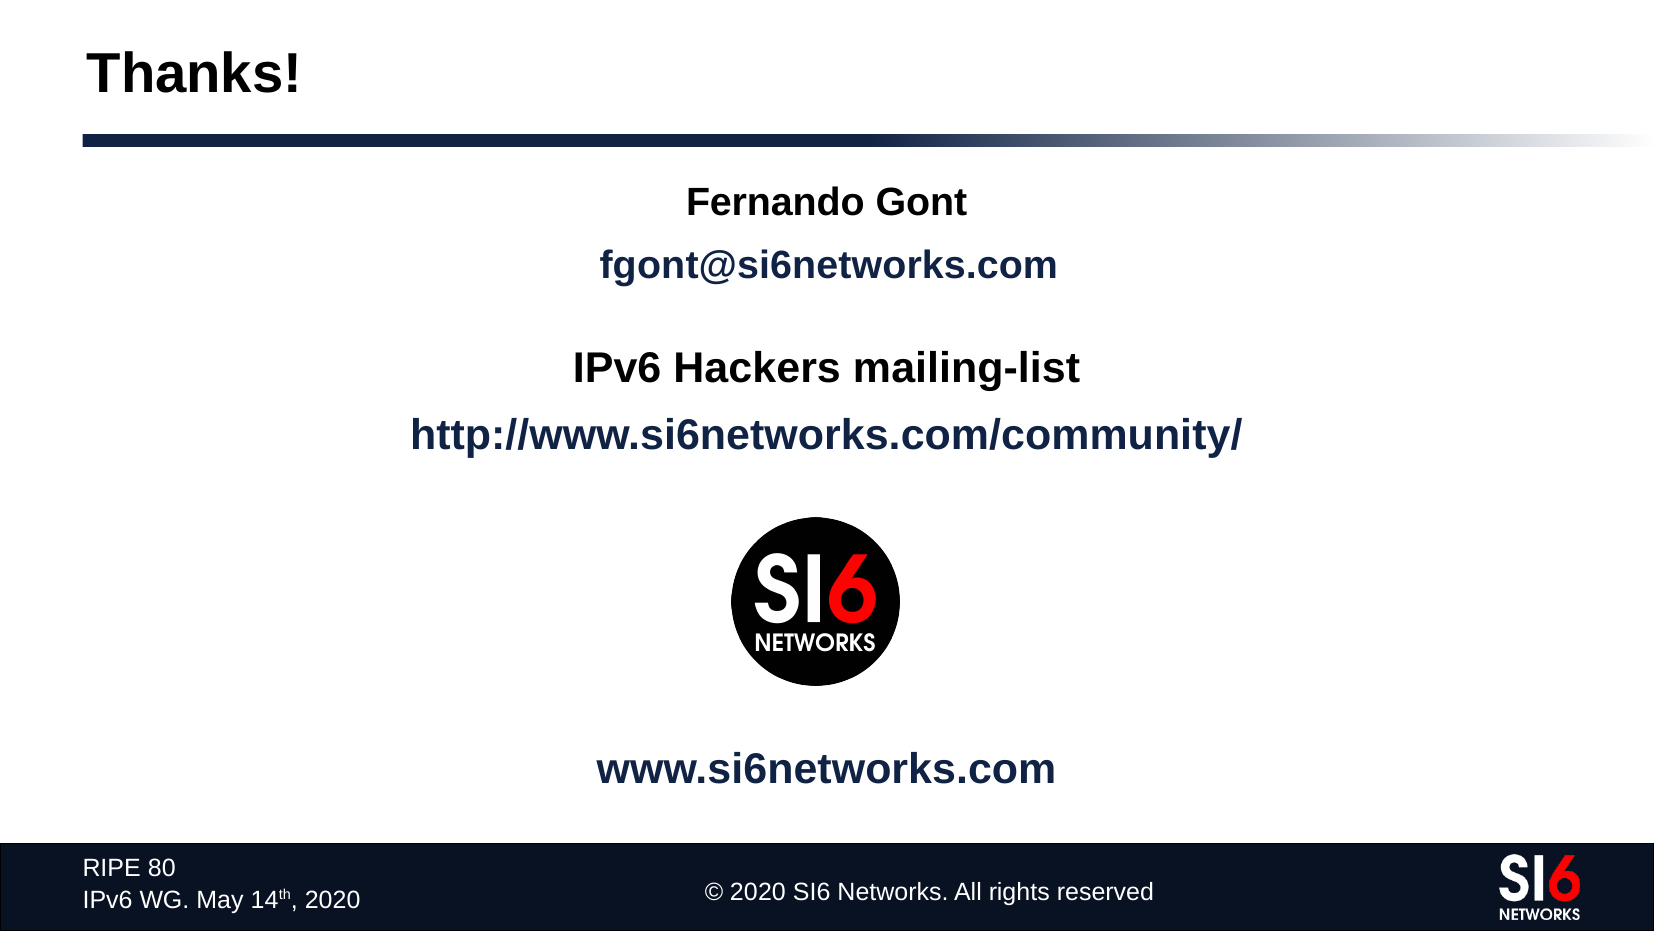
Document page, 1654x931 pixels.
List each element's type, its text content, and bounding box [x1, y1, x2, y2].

title Thanks! [86, 22, 1576, 124]
picture [1499, 854, 1580, 920]
picture [731, 517, 900, 686]
list Fernando Gont fgont@si6networks.com IPv6 Hackers mailing-list http://www.si6networks.com/community/ www.si6networks.com [82, 180, 1571, 794]
